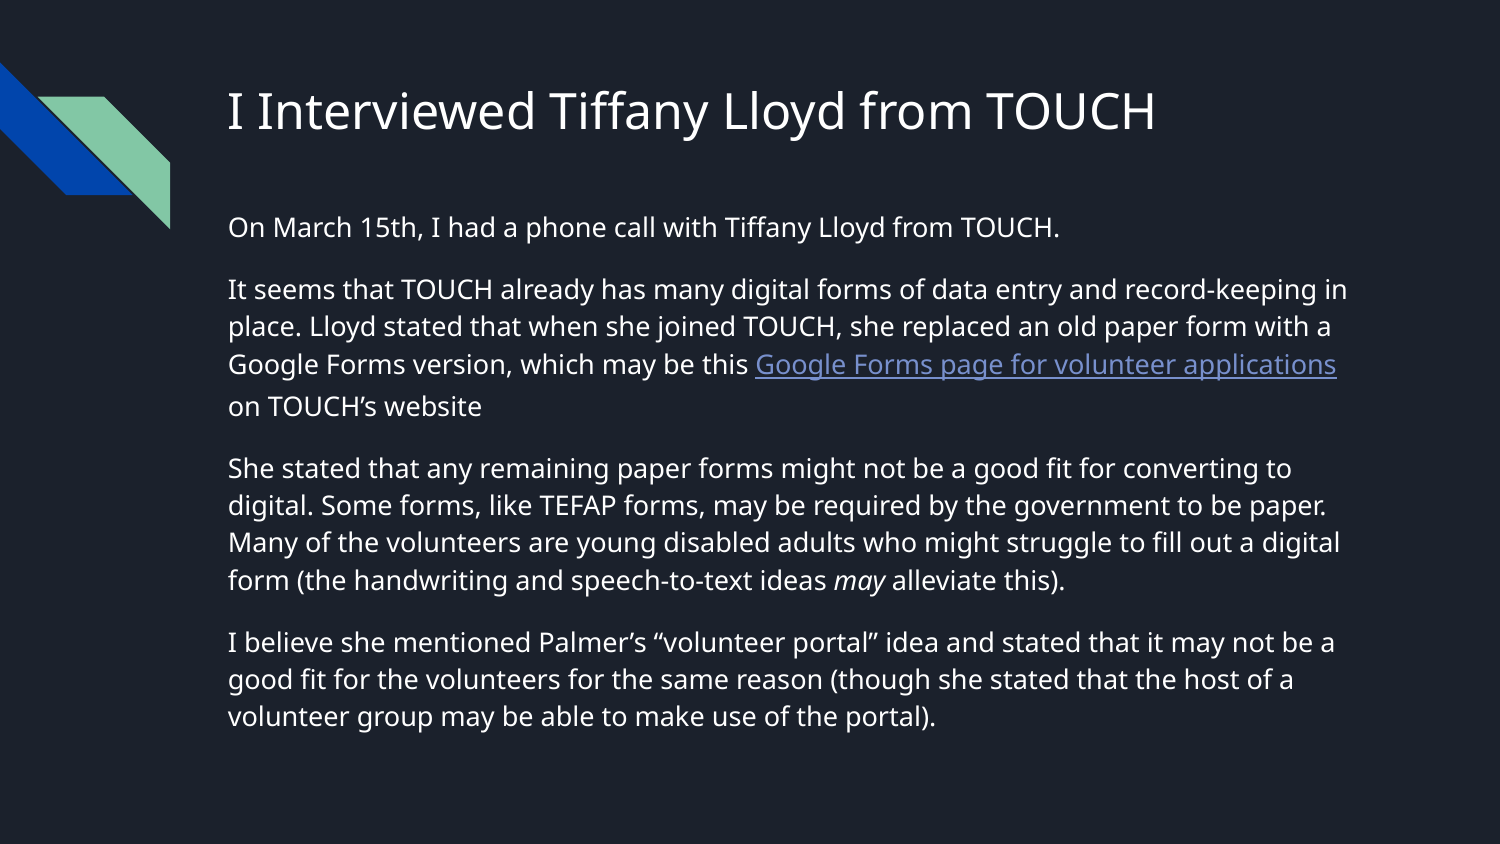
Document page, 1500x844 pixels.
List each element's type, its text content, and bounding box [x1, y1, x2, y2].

title I Interviewed Tiffany Lloyd from TOUCH [212, 64, 1368, 190]
list On March 15th, I had a phone call with Tiffany Lloyd from TOUCH. It seems that TOUCH already has many digital forms of data entry and record-keeping in place. Lloyd stated that when she joined TOUCH, she replaced an old paper form with a Google Forms version, which may be this Google Forms page for volunteer applications on TOUCH’s website She stated that any remaining paper forms might not be a good fit for converting to digital. Some forms, like TEFAP forms, may be required by the government to be paper. Many of the volunteers are young disabled adults who might struggle to fill out a digital form (the handwriting and speech-to-text ideas may alleviate this). I believe she mentioned Palmer’s “volunteer portal” idea and stated that it may not be a good fit for the volunteers for the same reason (though she stated that the host of a volunteer group may be able to make use of the portal). [212, 190, 1368, 784]
